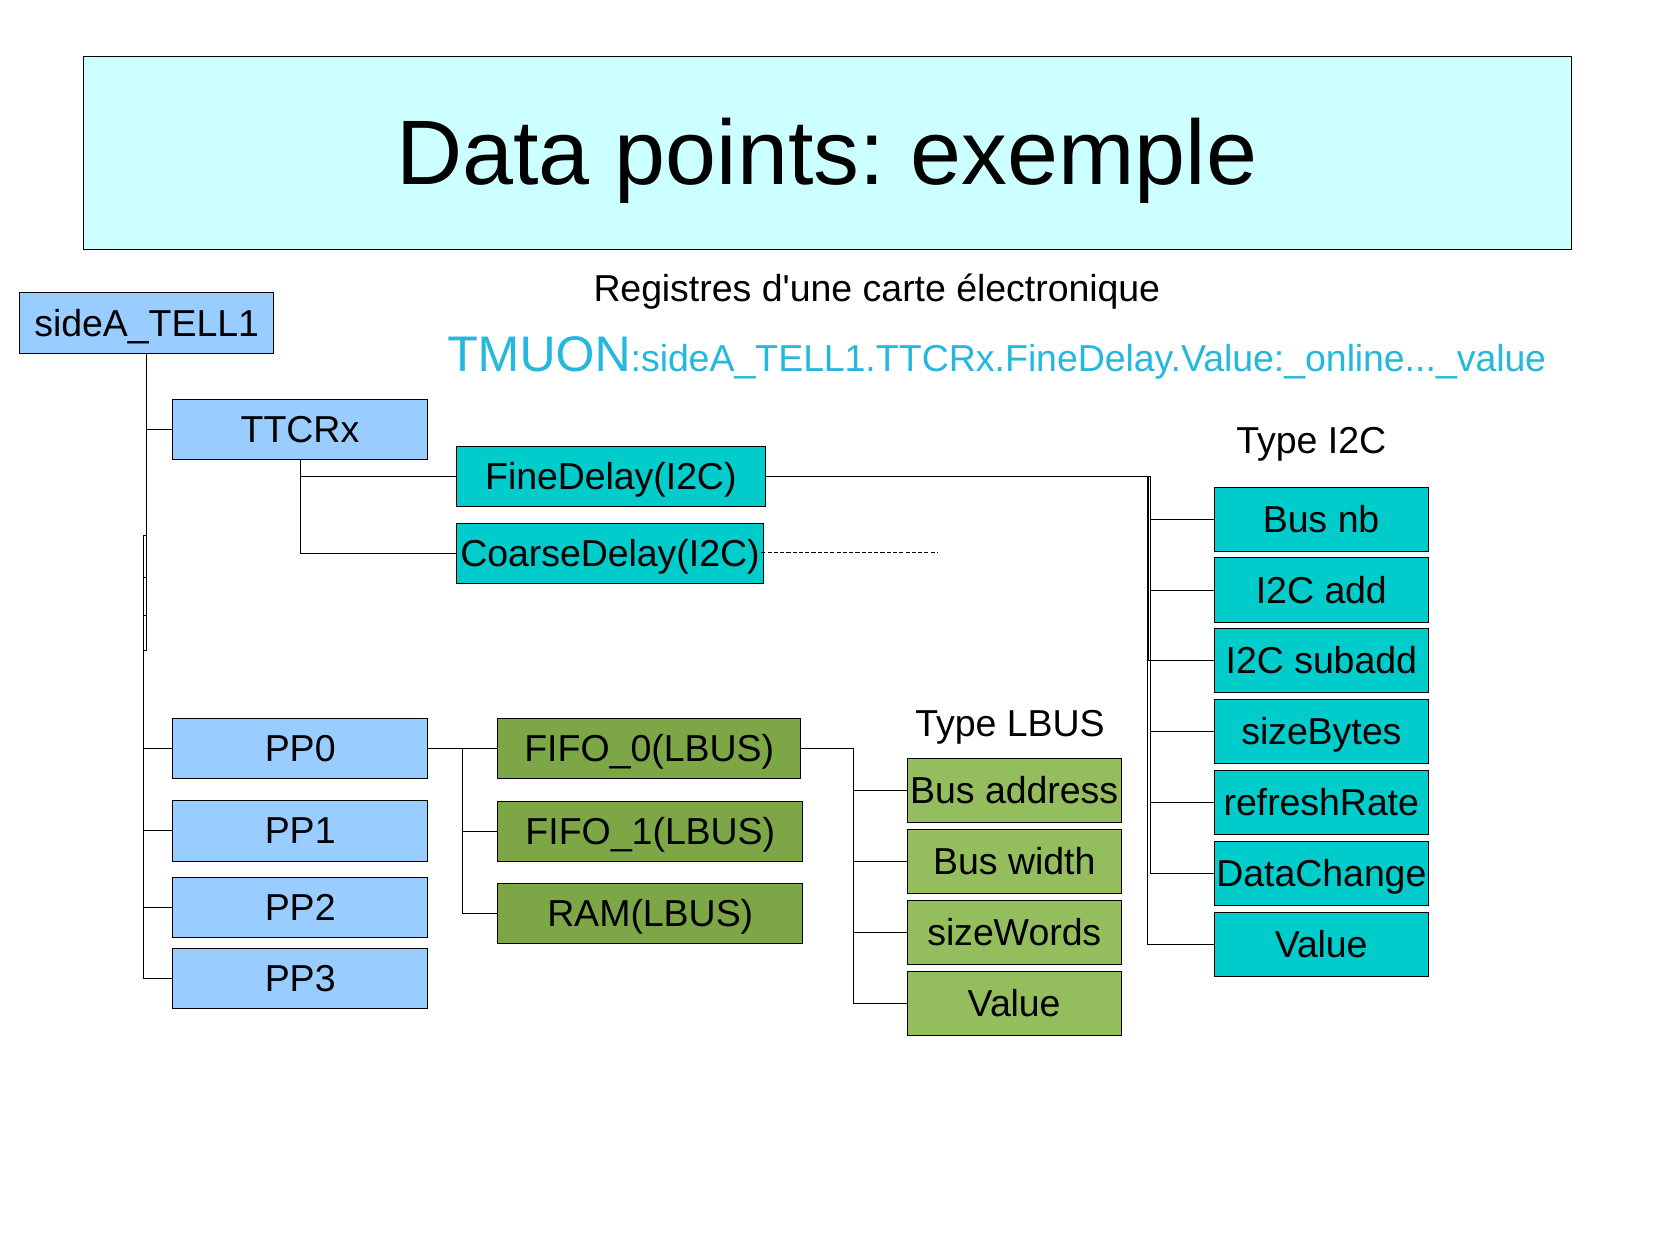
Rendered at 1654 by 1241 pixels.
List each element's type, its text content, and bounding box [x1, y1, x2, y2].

text_box Bus width [907, 829, 1122, 894]
text_box sizeWords [907, 900, 1122, 965]
text_box TTCRx [172, 399, 428, 460]
text_box Type I2C [1221, 411, 1402, 469]
text_box CoarseDelay(I2C) [456, 523, 764, 584]
text_box I2C add [1214, 557, 1429, 623]
text_box I2C subadd [1214, 628, 1429, 693]
text_box TMUON:sideA_TELL1.TTCRx.FineDelay.Value:_online..._value [432, 318, 1562, 390]
text_box sizeBytes [1214, 699, 1429, 764]
text_box Value [1214, 912, 1429, 977]
text_box sideA_TELL1 [19, 292, 274, 354]
text_box Registres d'une carte électronique [578, 260, 1175, 318]
text_box PP3 [172, 948, 428, 1009]
title Data points: exemple [83, 56, 1572, 250]
text_box Bus address [907, 758, 1122, 823]
text_box DataChange [1214, 841, 1429, 906]
text_box Type LBUS [900, 695, 1120, 753]
text_box FineDelay(I2C) [456, 446, 766, 507]
text_box FIFO_0(LBUS) [497, 718, 801, 779]
text_box PP0 [172, 718, 428, 779]
text_box PP2 [172, 877, 428, 938]
text_box Bus nb [1214, 487, 1429, 552]
text_box RAM(LBUS) [497, 883, 803, 944]
text_box FIFO_1(LBUS) [497, 801, 803, 862]
text_box refreshRate [1214, 770, 1429, 835]
text_box Value [907, 971, 1122, 1036]
text_box PP1 [172, 800, 428, 862]
